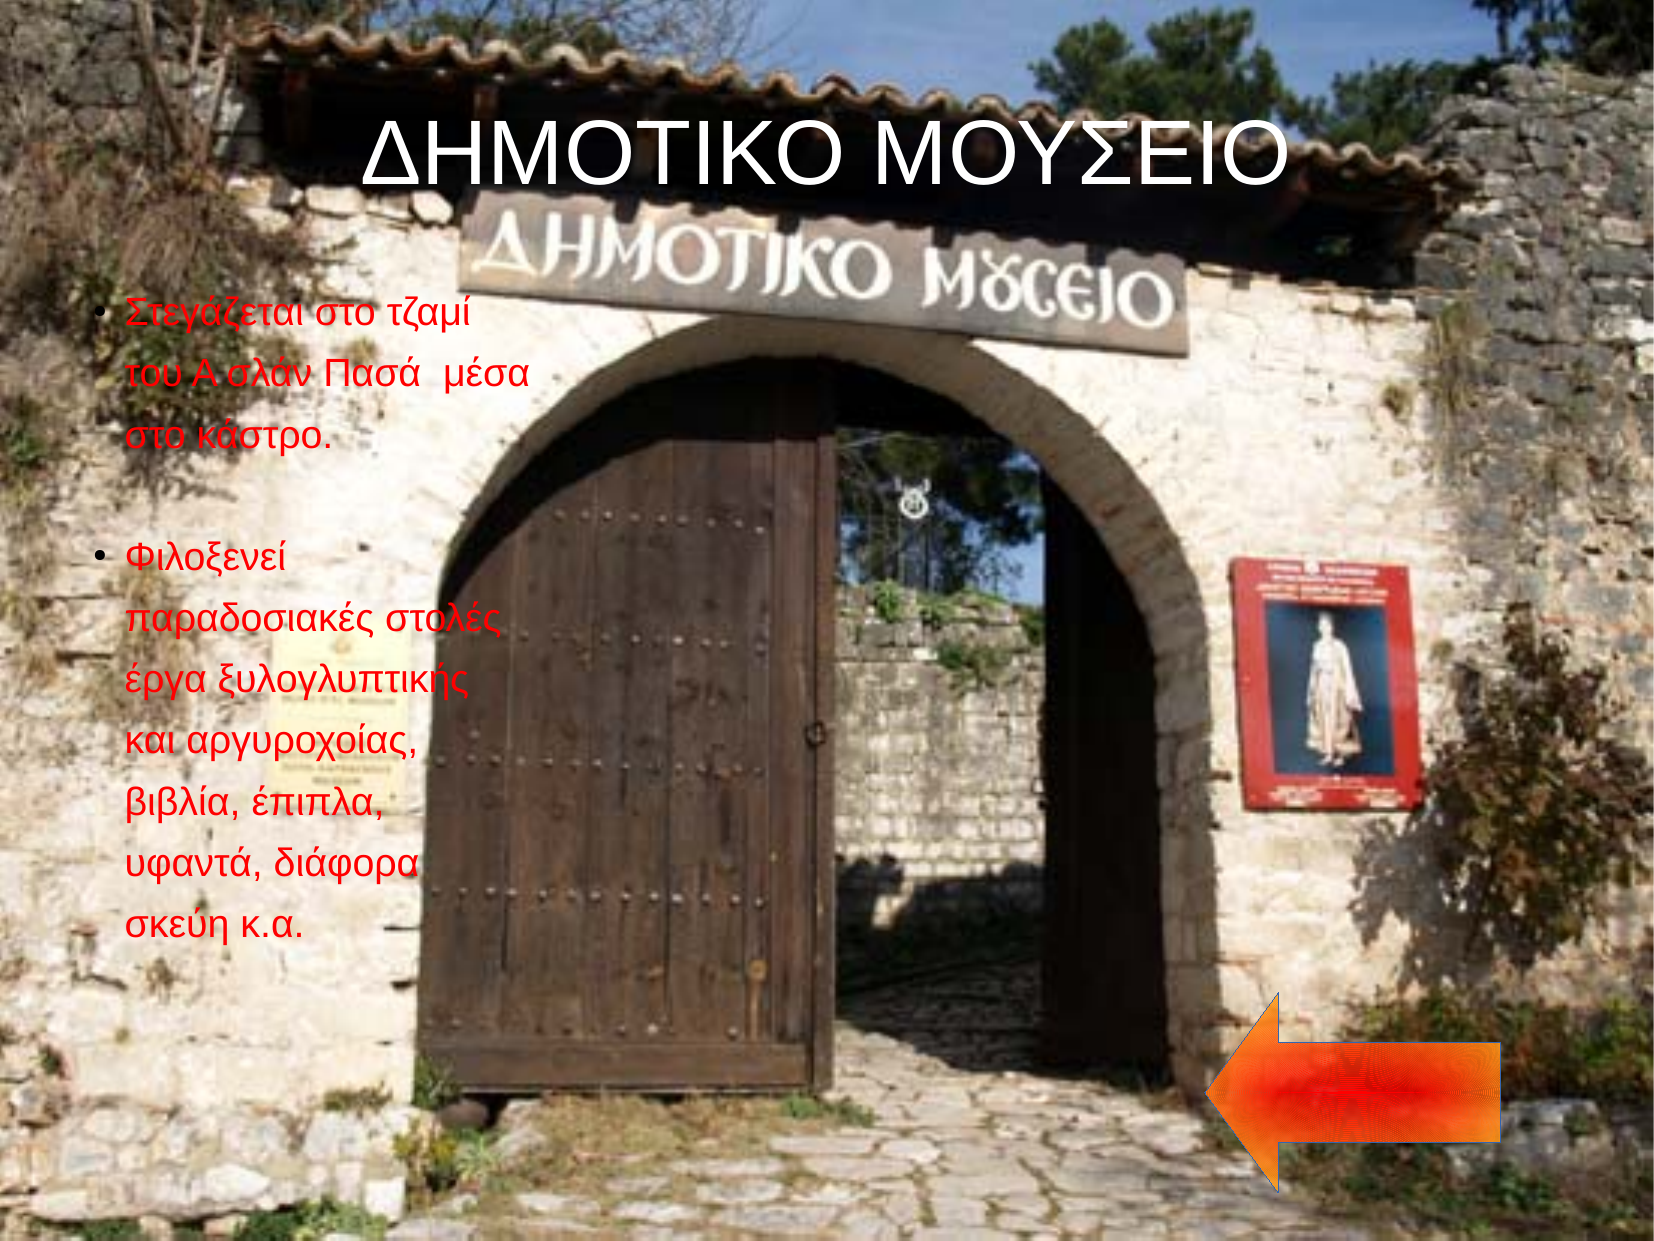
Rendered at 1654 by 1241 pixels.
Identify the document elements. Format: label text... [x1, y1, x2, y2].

list Στεγάζεται στο τζαμί του Α σλάν Πασά μέσα στο κάστρο. Φιλοξενεί παραδοσιακές στολές έργα ξυλογλυπτικής και αργυροχοίας, βιβλία, έπιπλα, υφαντά, διάφορα σκεύη κ.α. [82, 290, 1571, 1010]
text_box [1204, 992, 1501, 1193]
picture [0, 0, 1654, 1241]
title ΔΗΜΟΤΙΚΟ ΜΟΥΣΕΙΟ [82, 49, 1571, 257]
